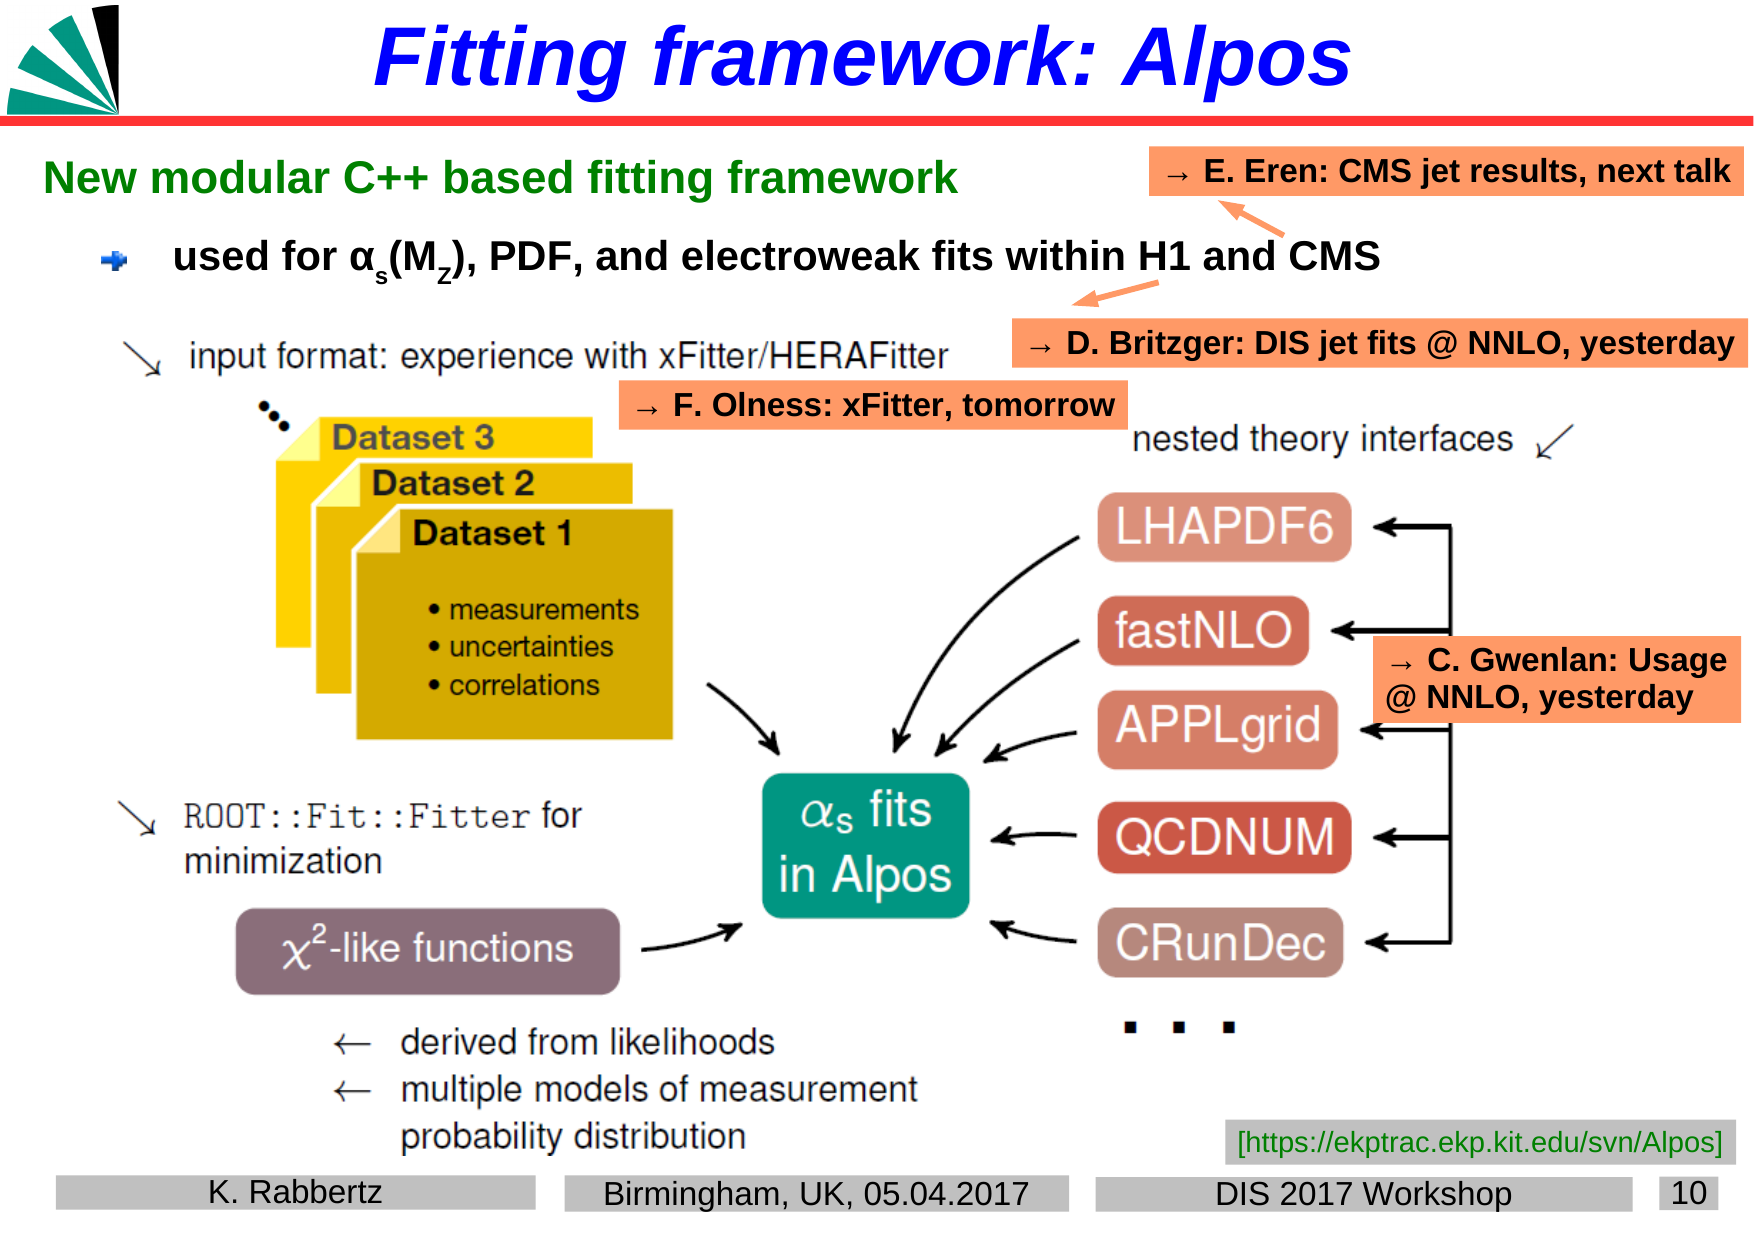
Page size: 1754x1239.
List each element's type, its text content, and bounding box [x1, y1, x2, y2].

text_box → E. Eren: CMS jet results, next talk [1149, 146, 1744, 196]
text_box → C. Gwenlan: Usage @ NNLO, yesterday [1373, 636, 1742, 723]
picture [105, 320, 1583, 1156]
text_box → F. Olness: xFitter, tomorrow [618, 380, 1123, 430]
title Fitting framework: Alpos [123, 0, 1606, 114]
list New modular C++ based fitting framework used for αs(MZ), PDF, and electroweak fits within H1 and CMS [42, 152, 1713, 316]
text_box → D. Britzger: DIS jet fits @ NNLO, yesterday [1012, 318, 1747, 368]
text_box [https://ekptrac.ekp.kit.edu/svn/Alpos] [1225, 1119, 1736, 1165]
picture [7, 5, 119, 116]
